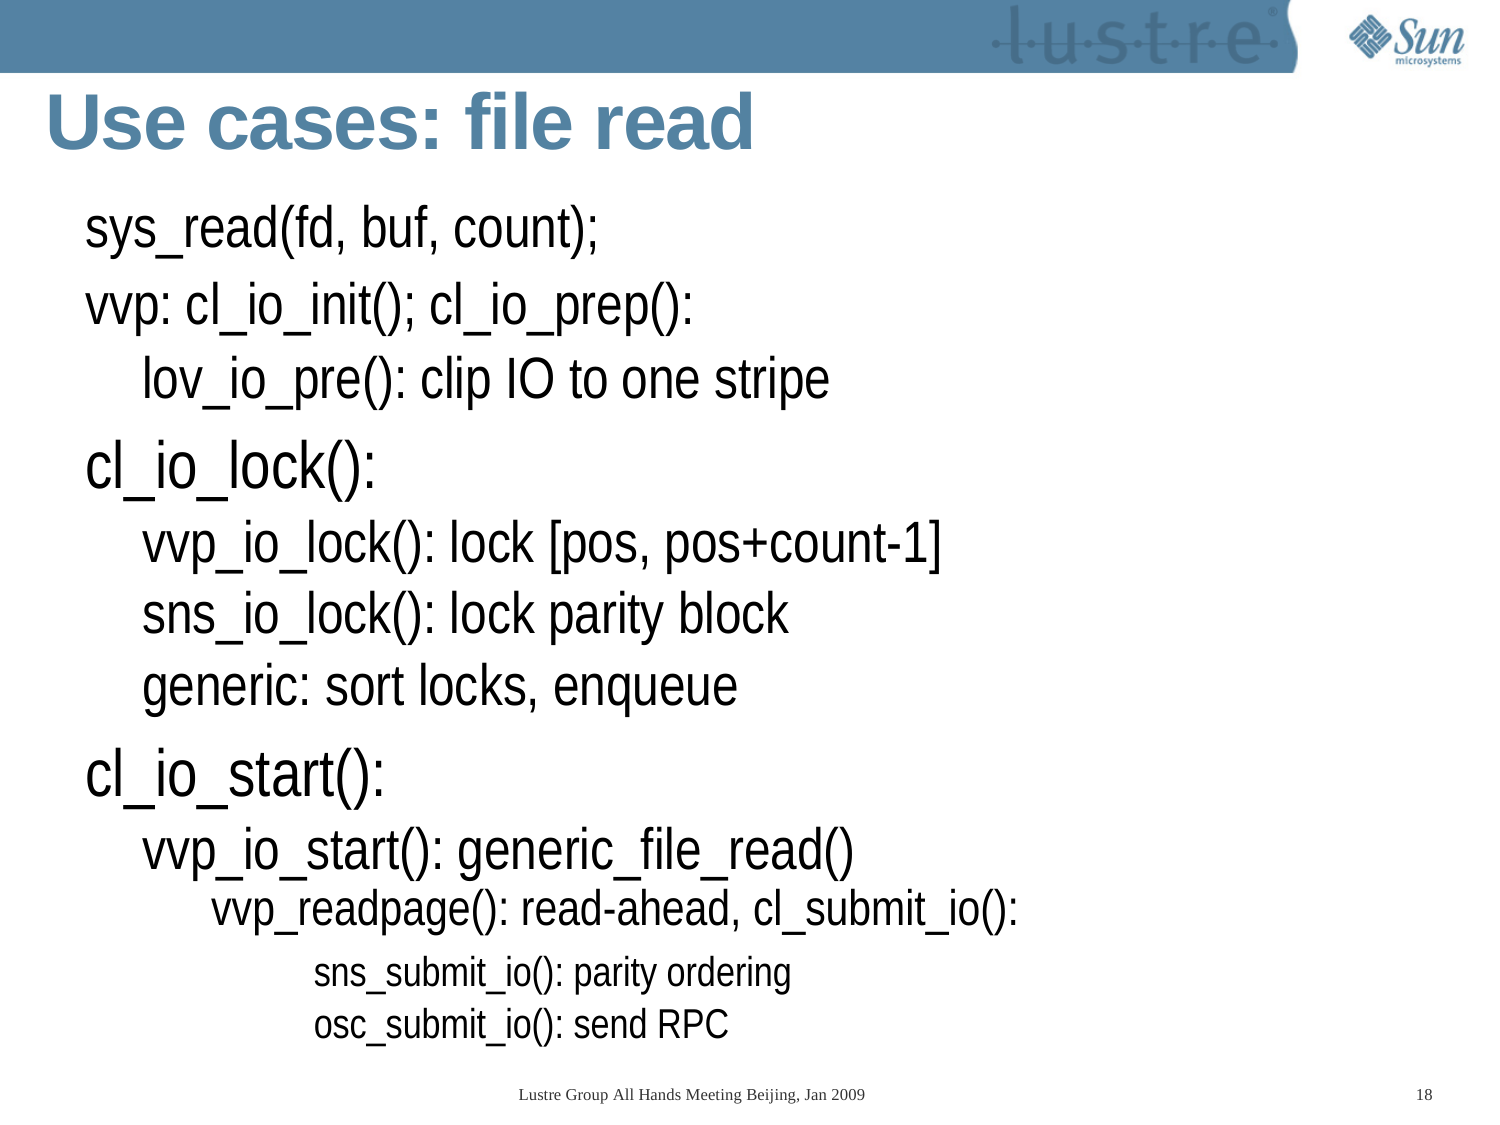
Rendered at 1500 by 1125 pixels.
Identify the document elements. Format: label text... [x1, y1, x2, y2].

list sys_read(fd, buf, count); vvp: cl_io_init(); cl_io_prep(): lov_io_pre(): clip IO to one stripe cl_io_lock(): vvp_io_lock(): lock [pos, pos+count-1] sns_io_lock(): lock parity block generic: sort locks, enqueue cl_io_start(): vvp_io_start(): generic_file_read() vvp_readpage(): read-ahead, cl_submit_io(): sns_submit_io(): parity ordering osc_submit_io(): send RPC [51, 187, 1388, 1066]
title Use cases: file read [45, 67, 1463, 188]
picture [0, 0, 1500, 91]
